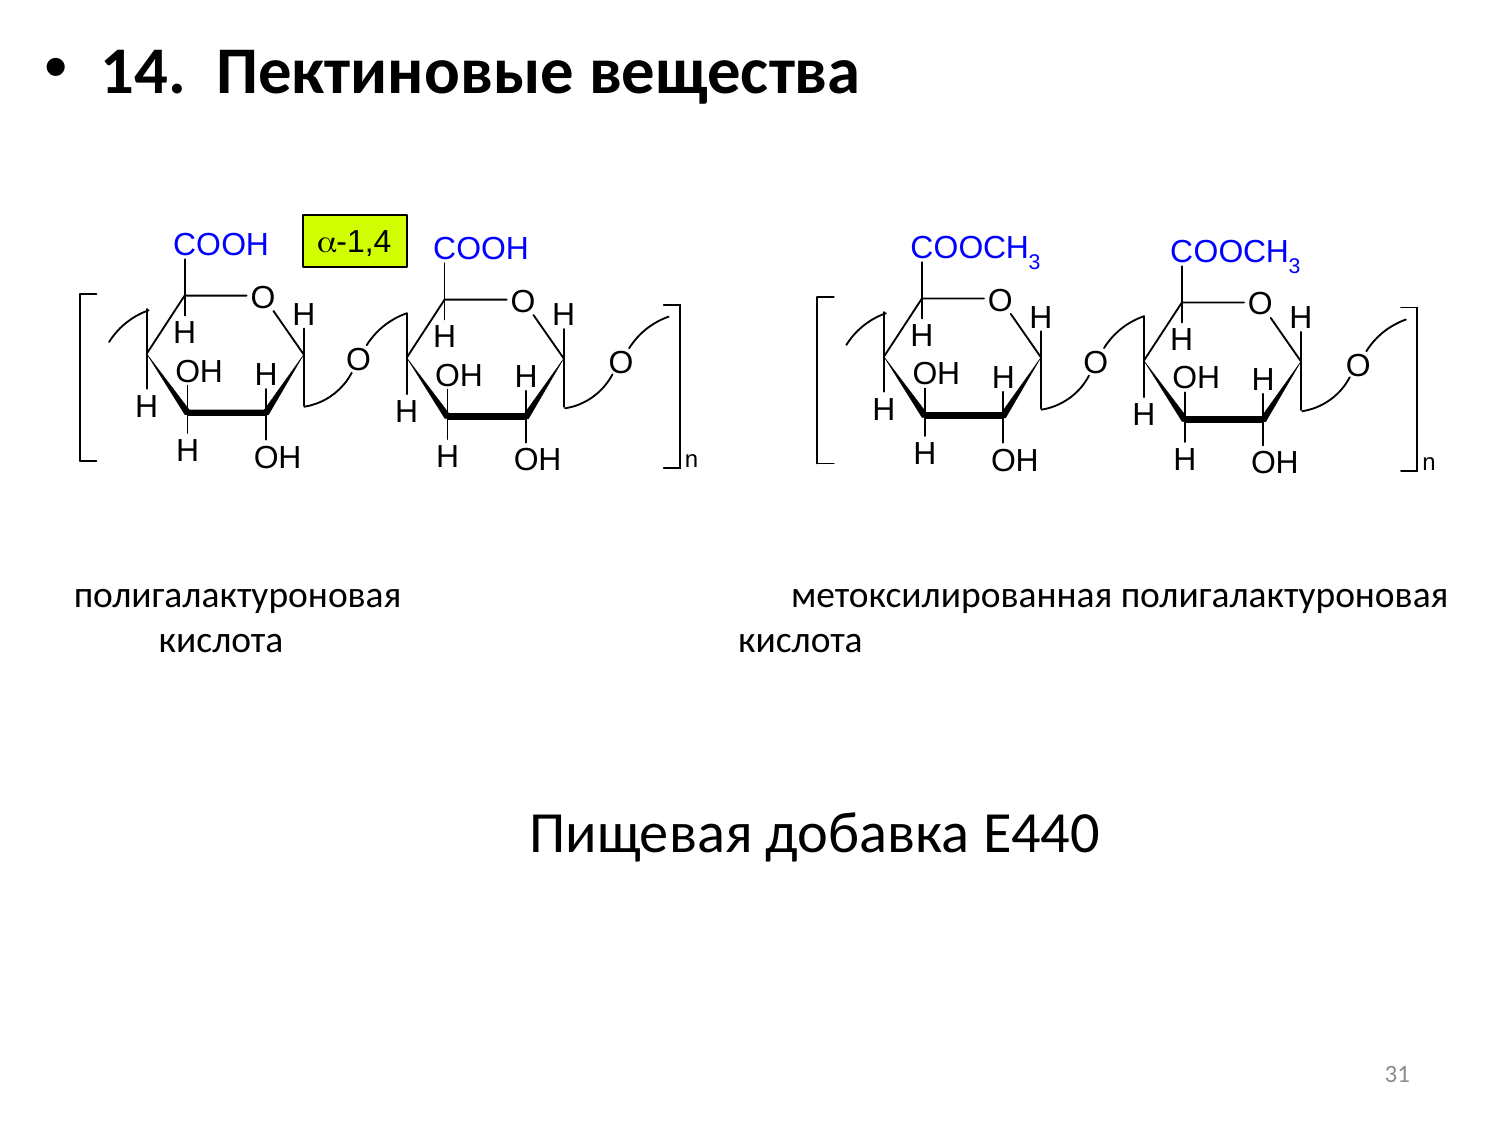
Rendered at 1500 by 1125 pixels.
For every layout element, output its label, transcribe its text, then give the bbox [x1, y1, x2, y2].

text_box полигалактуроновая метоксилированная полигалактуроновая кислота кислота [58, 562, 1483, 668]
chart [54, 208, 1446, 492]
slide_number <номер> [1074, 1042, 1425, 1103]
list 14. Пектиновые вещества [29, 19, 1080, 590]
text_box Пищевая добавка E440 [514, 786, 1116, 872]
